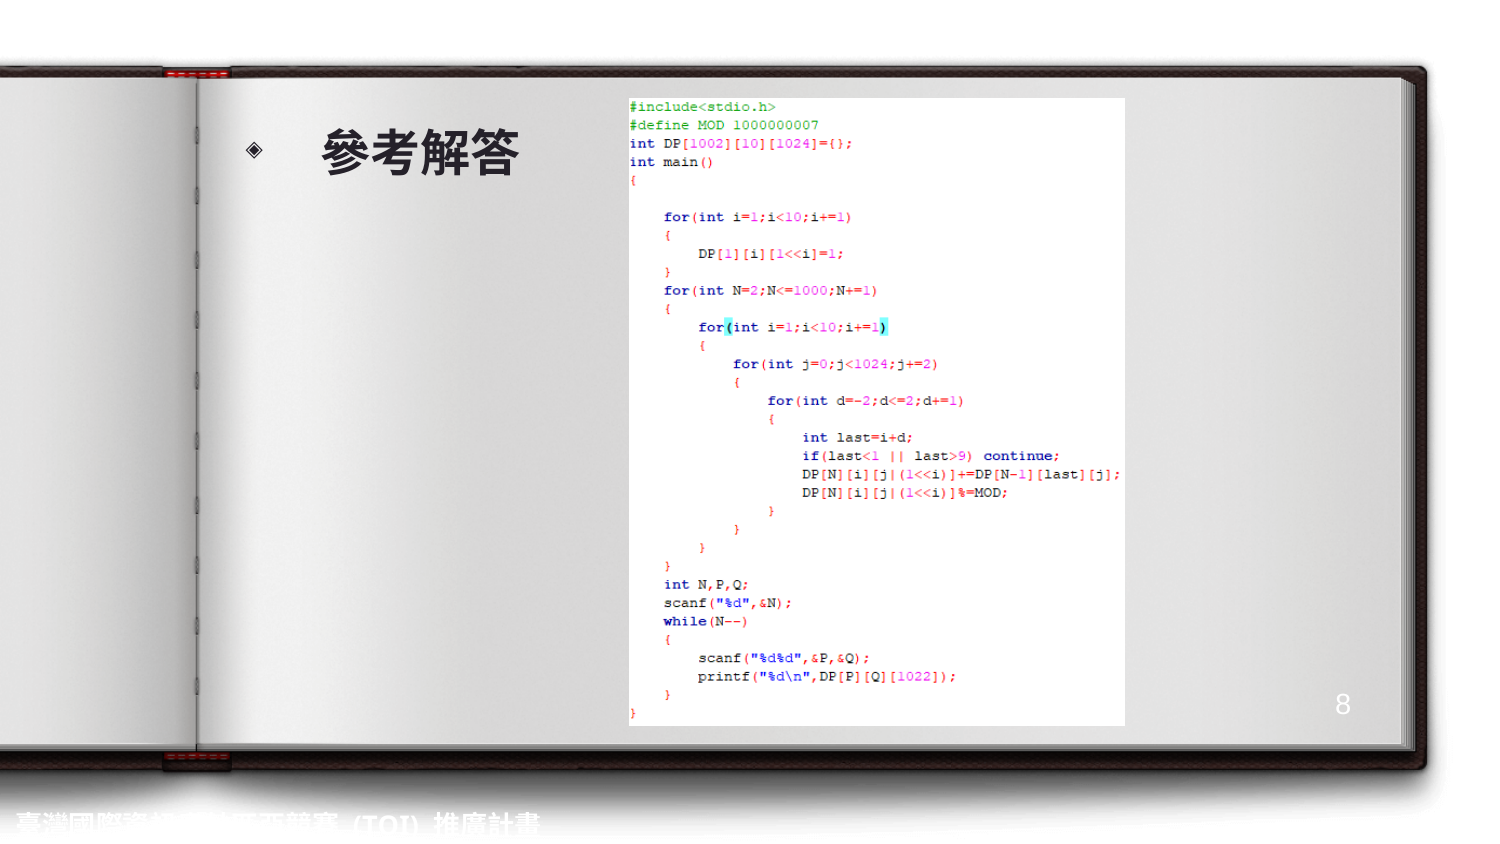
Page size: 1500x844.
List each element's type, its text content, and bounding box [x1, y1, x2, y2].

text_box <編號> [1320, 672, 1386, 737]
text_box 參考解答 [230, 98, 629, 188]
picture [0, 0, 1500, 844]
